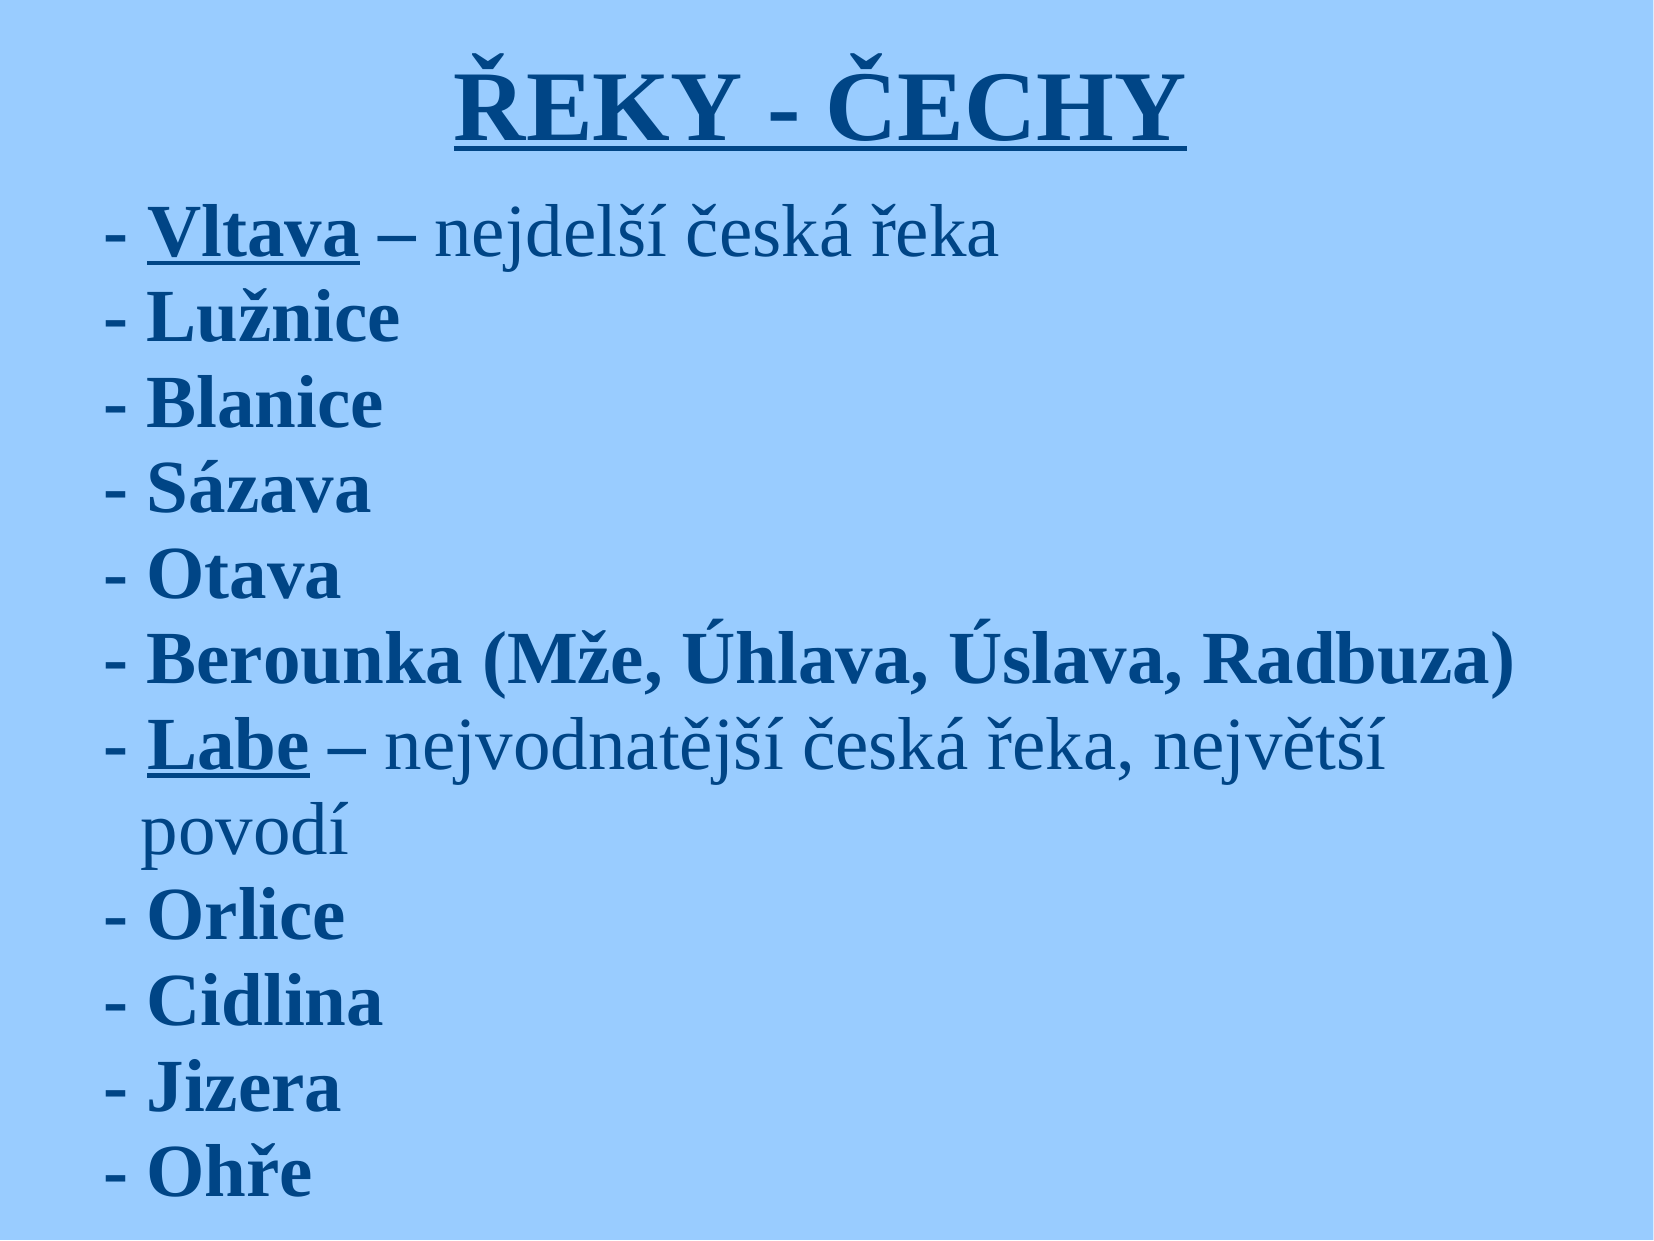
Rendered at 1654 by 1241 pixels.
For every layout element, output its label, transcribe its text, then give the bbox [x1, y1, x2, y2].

title ŘEKY - ČECHY [76, 0, 1565, 208]
text_box - Vltava – nejdelší česká řeka - Lužnice - Blanice - Sázava - Otava - Berounka (Mže, Úhlava, Úslava, Radbuza) - Labe – nejvodnatější česká řeka, největší povodí - Orlice - Cidlina - Jizera - Ohře [88, 177, 1654, 1188]
